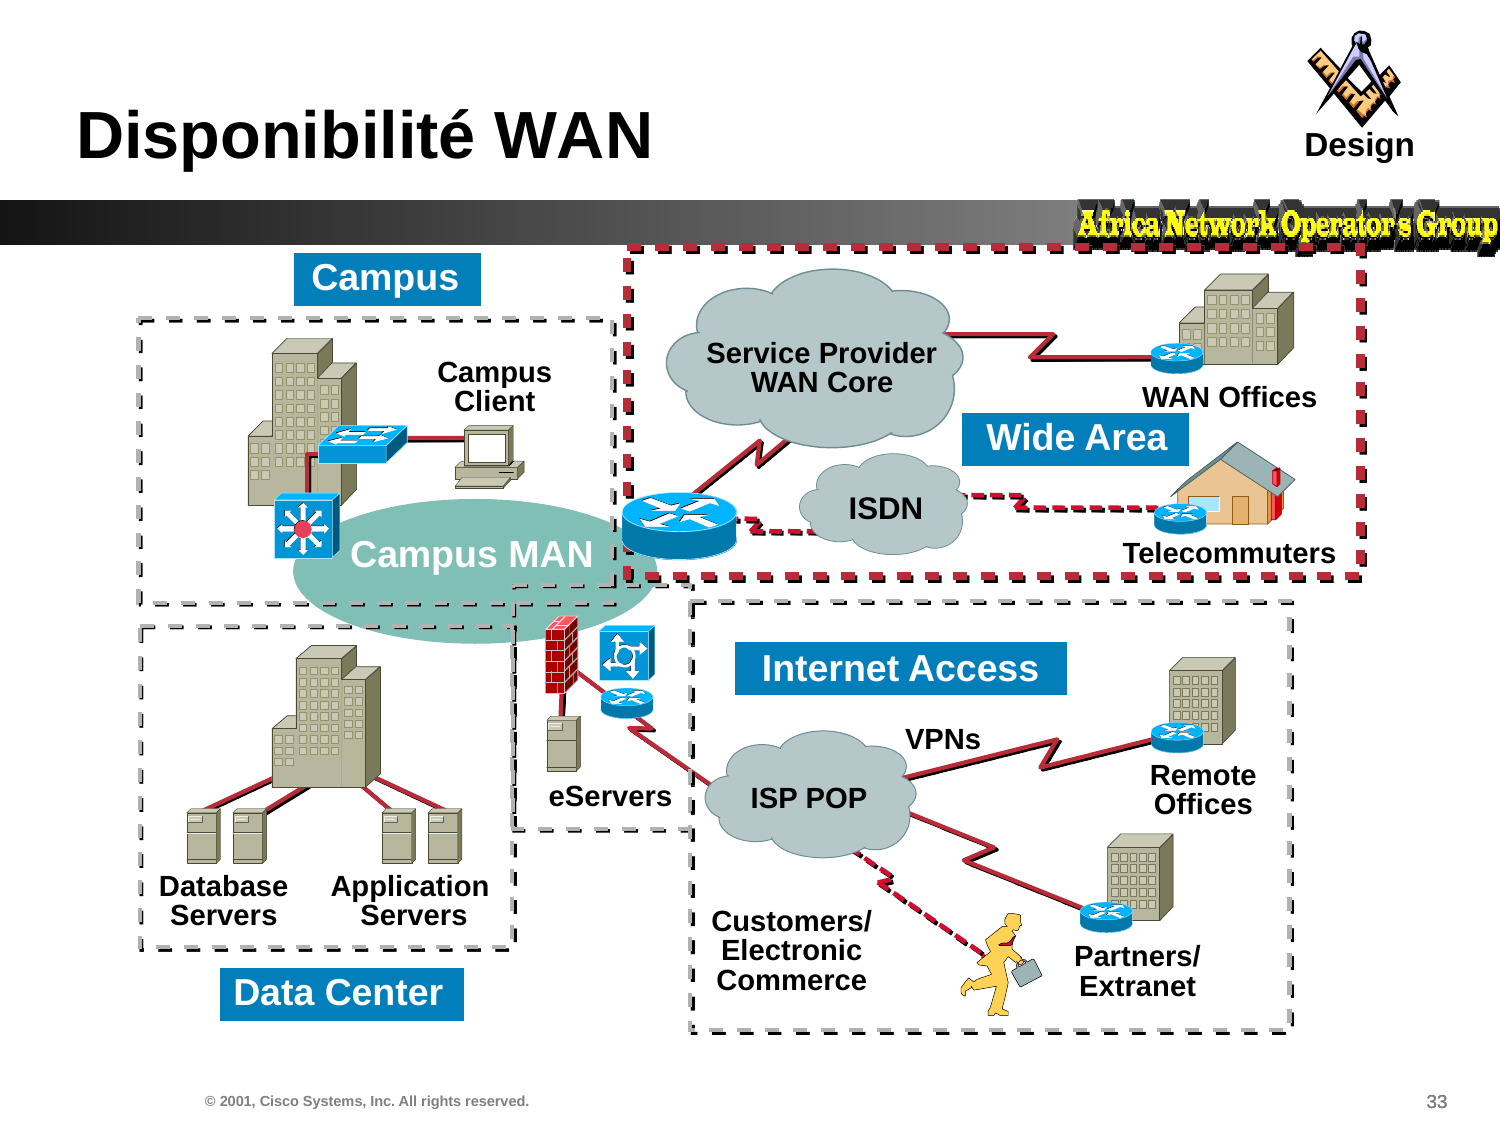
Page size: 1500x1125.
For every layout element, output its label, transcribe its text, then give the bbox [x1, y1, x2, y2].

picture [1180, 733, 1194, 738]
picture [1154, 441, 1296, 525]
text_box [220, 968, 464, 1021]
text_box ISDN [835, 482, 937, 533]
picture [600, 687, 654, 704]
picture [279, 505, 327, 553]
text_box Design [1292, 118, 1428, 170]
text_box Customers/ Electronic Commerce [678, 897, 906, 1003]
text_box Campus Client [423, 348, 566, 425]
picture [634, 711, 654, 719]
picture [1184, 514, 1197, 519]
text_box Campus [299, 249, 482, 305]
picture [642, 514, 675, 527]
picture [381, 808, 417, 862]
text_box WAN Offices [1128, 372, 1332, 421]
picture [798, 452, 969, 556]
text_box VPNs [891, 714, 995, 763]
text_box [962, 413, 1169, 466]
text_box [293, 498, 658, 644]
picture [1090, 913, 1102, 918]
picture [1161, 354, 1173, 359]
picture [546, 715, 581, 772]
picture [1070, 180, 1500, 372]
picture [1180, 347, 1193, 351]
picture [1150, 343, 1166, 351]
text_box Data Center [221, 963, 466, 1020]
picture [1107, 833, 1174, 922]
text_box [1062, 642, 1067, 695]
picture [629, 699, 642, 704]
picture [370, 428, 394, 432]
text_box Database Servers [132, 862, 316, 939]
picture [704, 729, 918, 859]
picture [271, 645, 382, 788]
picture [665, 267, 965, 450]
picture [960, 913, 1043, 1016]
picture [247, 338, 358, 559]
title Disponibilité WAN [62, 41, 1313, 180]
picture [1163, 347, 1175, 351]
text_box Campus MAN [336, 525, 608, 583]
text_box Wide Area [974, 408, 1190, 465]
picture [645, 499, 678, 510]
picture [1180, 354, 1192, 359]
text_box Application Servers [316, 862, 528, 939]
picture [339, 430, 364, 435]
picture [600, 711, 619, 719]
picture [427, 808, 463, 862]
picture [386, 425, 408, 464]
picture [1080, 902, 1105, 910]
picture [681, 515, 715, 528]
text_box Service Provider WAN Core [693, 329, 952, 406]
picture [622, 492, 670, 508]
picture [1161, 733, 1174, 738]
picture [361, 436, 384, 441]
picture [1080, 926, 1091, 932]
text_box eServers [519, 738, 703, 820]
picture [331, 439, 356, 443]
text_box [735, 642, 750, 695]
text_box ISP POP [737, 773, 881, 822]
picture [1181, 726, 1193, 730]
text_box Partners/ Extranet [1060, 932, 1215, 1009]
picture [1307, 29, 1402, 118]
text_box Internet Access [750, 640, 1062, 696]
picture [1166, 507, 1178, 511]
picture [1163, 726, 1175, 730]
picture [545, 615, 579, 695]
picture [454, 425, 525, 489]
picture [1150, 366, 1158, 372]
text_box Remote Offices [1125, 750, 1282, 827]
picture [683, 499, 716, 511]
picture [1151, 722, 1168, 729]
picture [232, 808, 267, 862]
picture [622, 492, 738, 561]
text_box [294, 253, 481, 306]
picture [186, 808, 221, 862]
picture [1169, 657, 1236, 745]
picture [598, 624, 657, 682]
picture [1154, 527, 1207, 535]
picture [1109, 913, 1121, 918]
picture [1121, 926, 1133, 932]
text_box Telecommuters [1107, 529, 1352, 576]
picture [1165, 514, 1178, 521]
